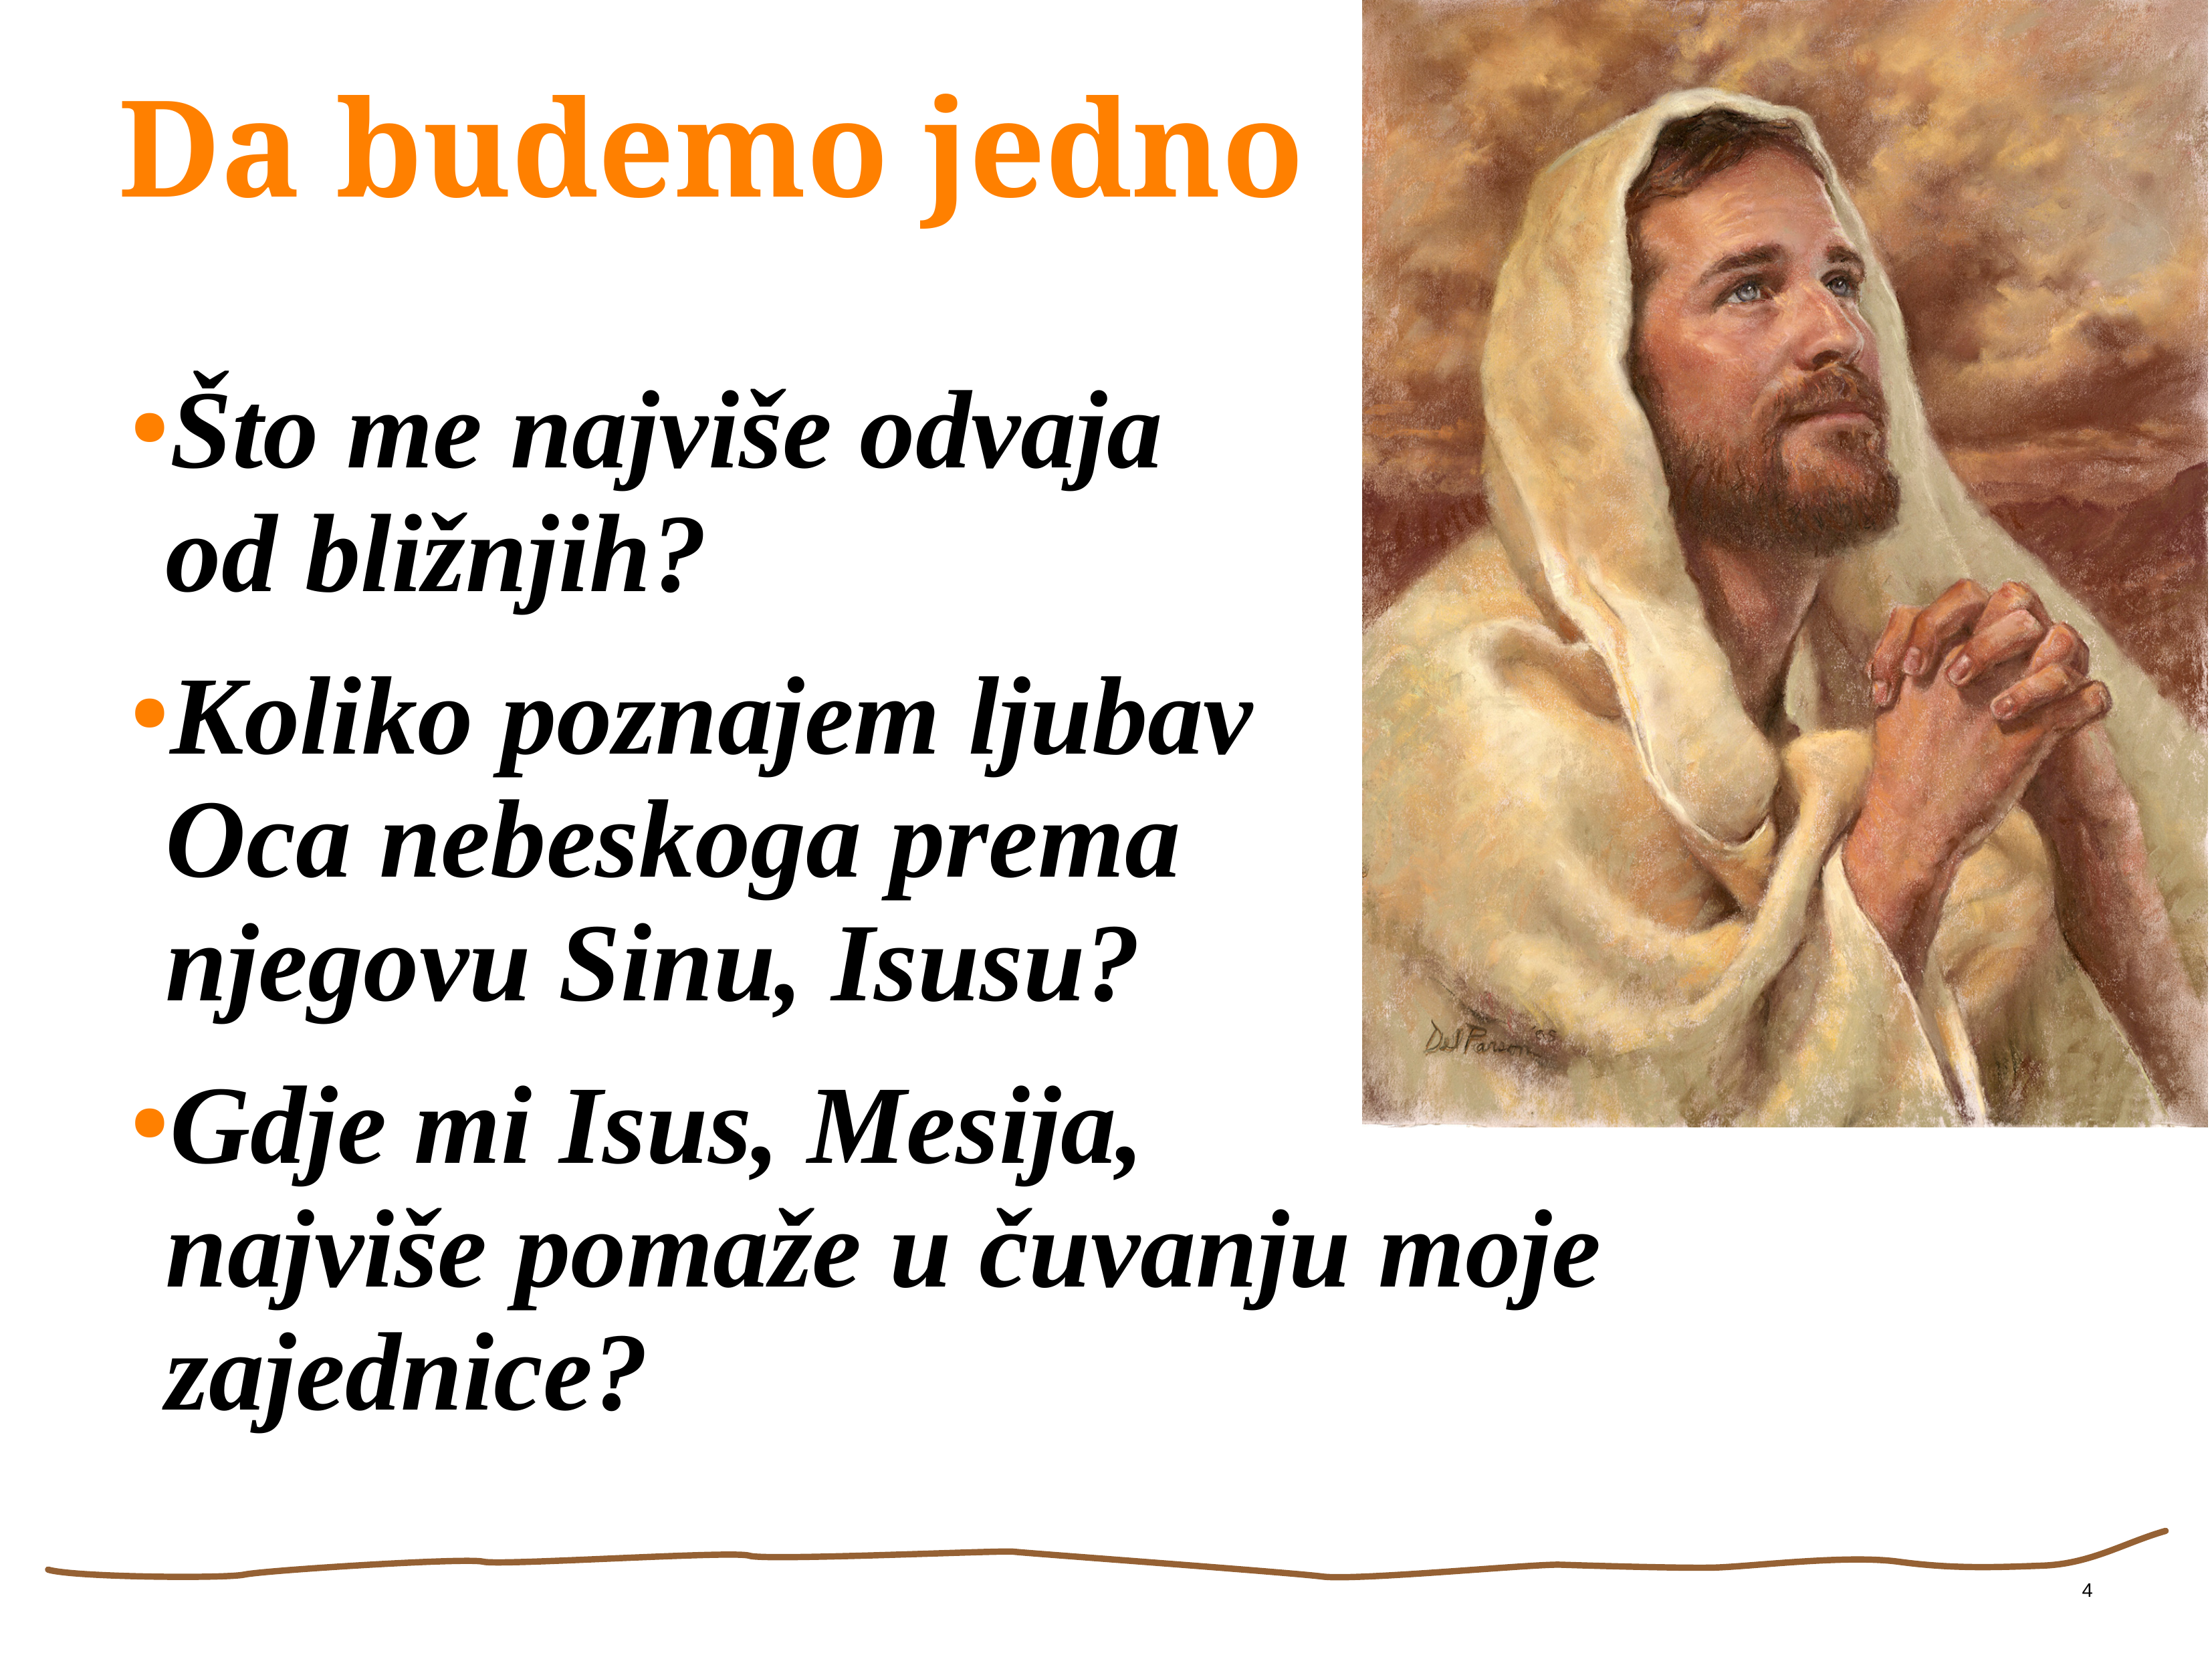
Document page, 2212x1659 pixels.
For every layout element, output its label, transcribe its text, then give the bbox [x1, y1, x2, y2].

title Da budemo jedno [118, 52, 1362, 237]
picture [1362, 0, 2208, 1128]
list Što me najviše odvaja od bližnjih? Koliko poznajem ljubav Oca nebeskoga prema njegovu Sinu, Isusu? Gdje mi Isus, Mesija, najviše pomaže u čuvanju moje zajednice? [118, 368, 2113, 1527]
